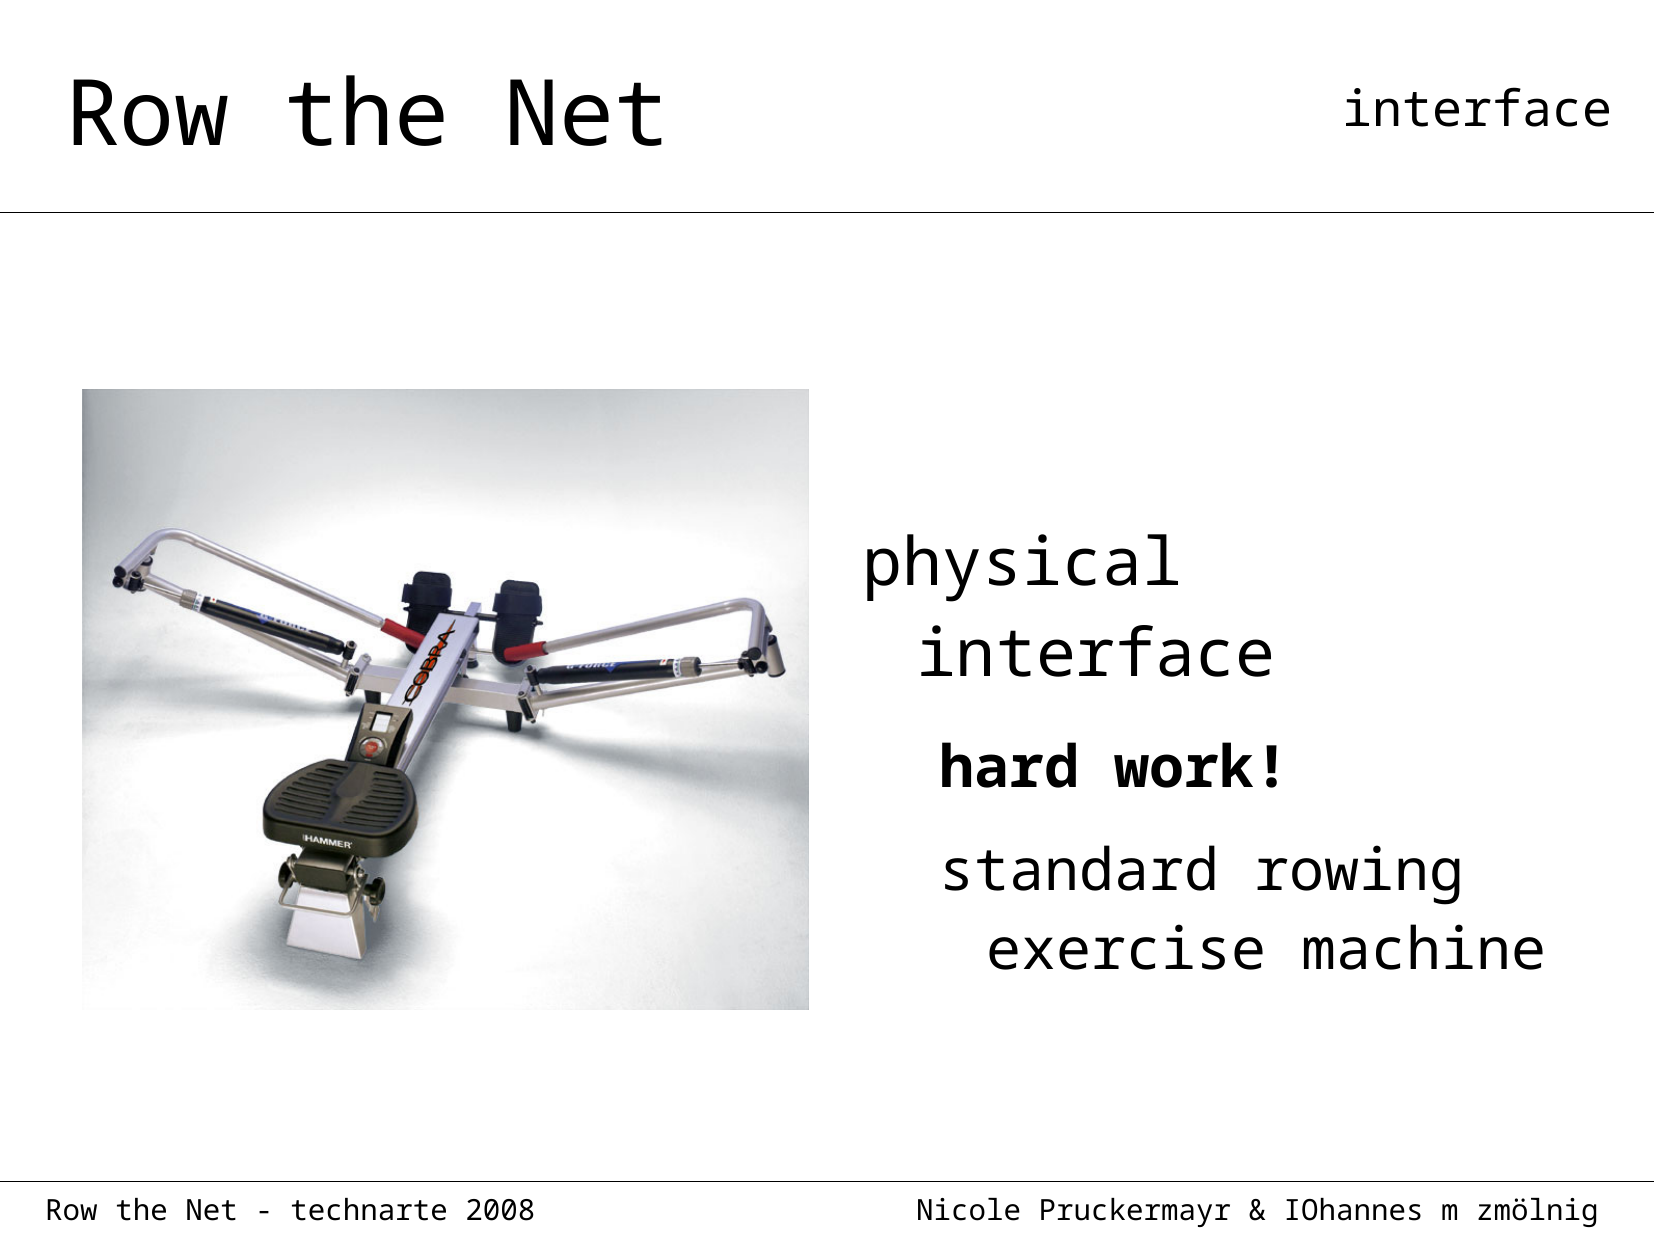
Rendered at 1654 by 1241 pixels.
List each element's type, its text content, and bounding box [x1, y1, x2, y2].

list physical interface hard work! standard rowing exercise machine [845, 514, 1572, 1241]
title interface [750, 73, 1613, 142]
picture [82, 389, 809, 1010]
